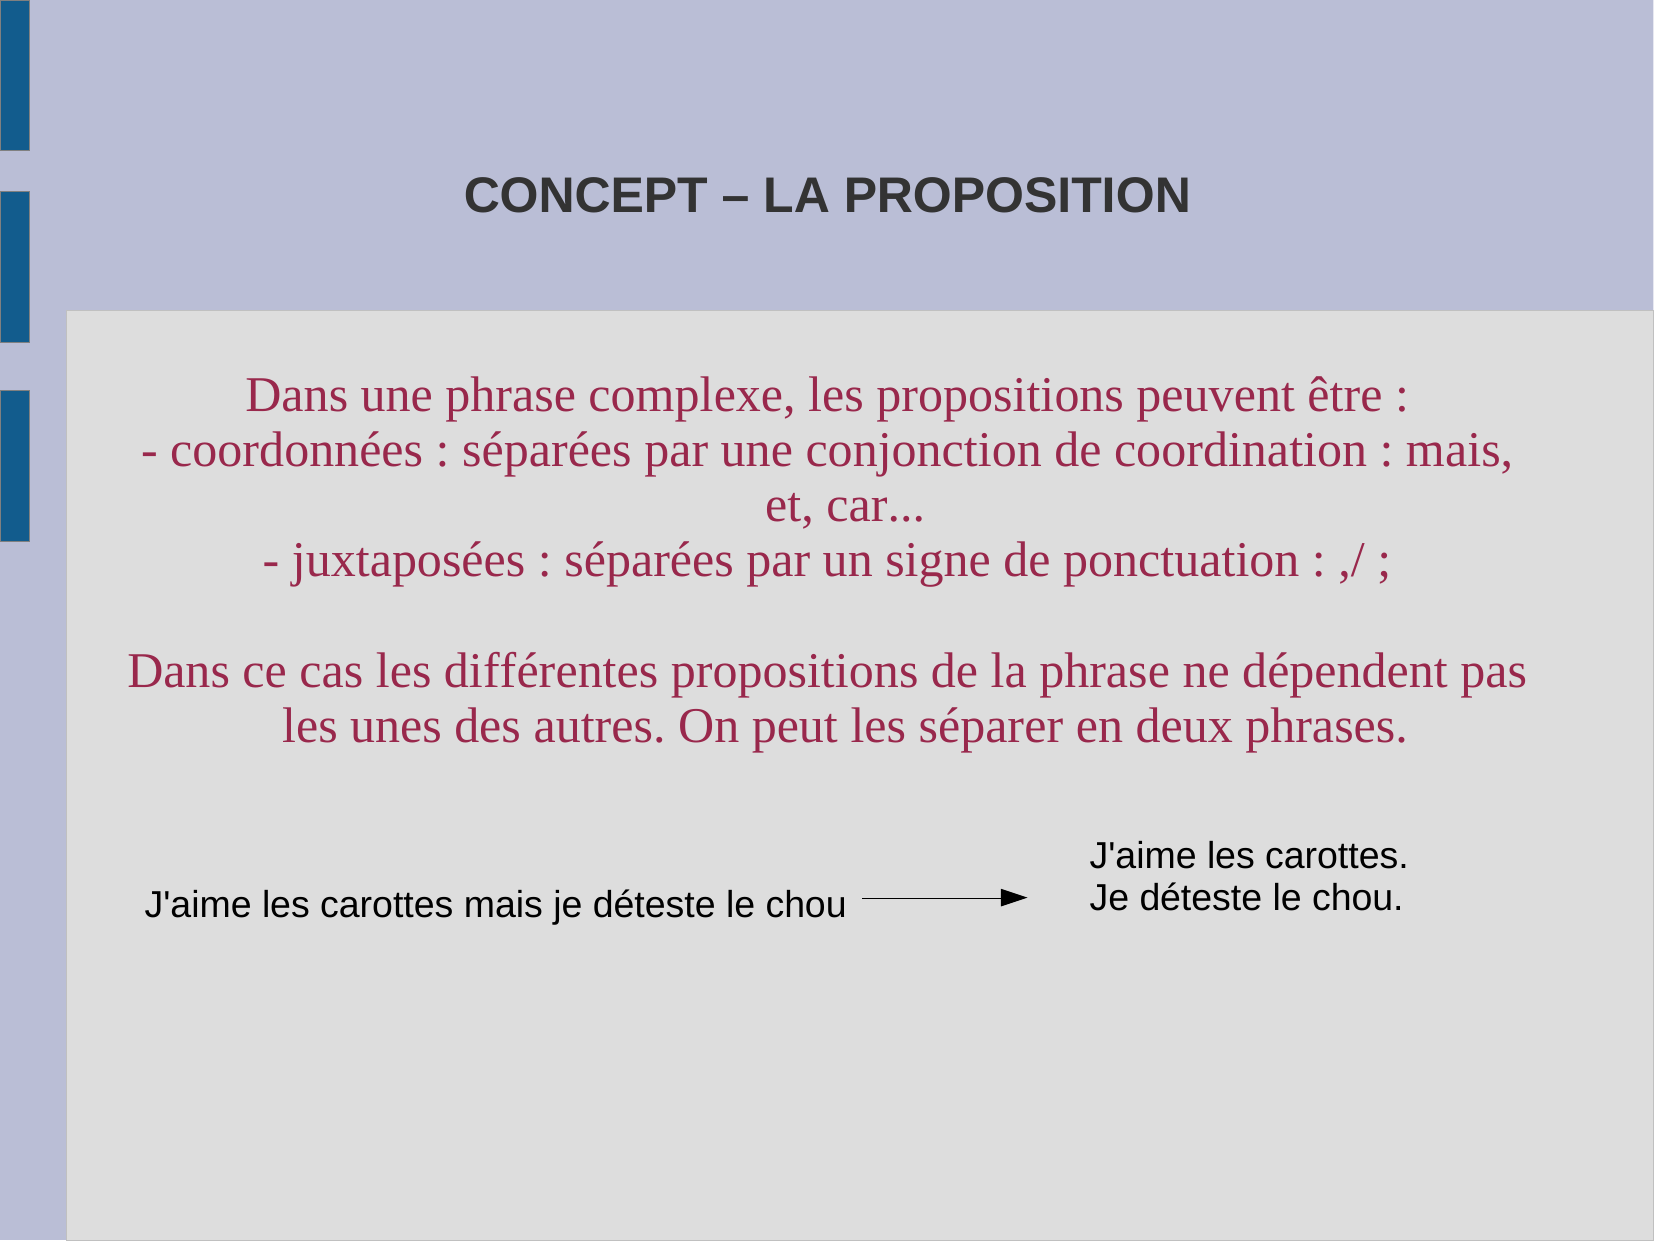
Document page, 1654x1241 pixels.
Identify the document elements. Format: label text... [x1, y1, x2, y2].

title CONCEPT – LA PROPOSITION [121, 91, 1534, 299]
subtitle Dans une phrase complexe, les propositions peuvent être : - coordonnées : séparées par une conjonction de coordination : mais, et, car... - juxtaposées : séparées par un signe de ponctuation : ,/ ; Dans ce cas les différentes propositions de la phrase ne dépendent pas les unes des autres. On peut les séparer en deux phrases. [121, 344, 1534, 886]
text_box J'aime les carottes mais je déteste le chou [129, 876, 934, 934]
text_box J'aime les carottes. Je déteste le chou. [1074, 826, 1583, 926]
